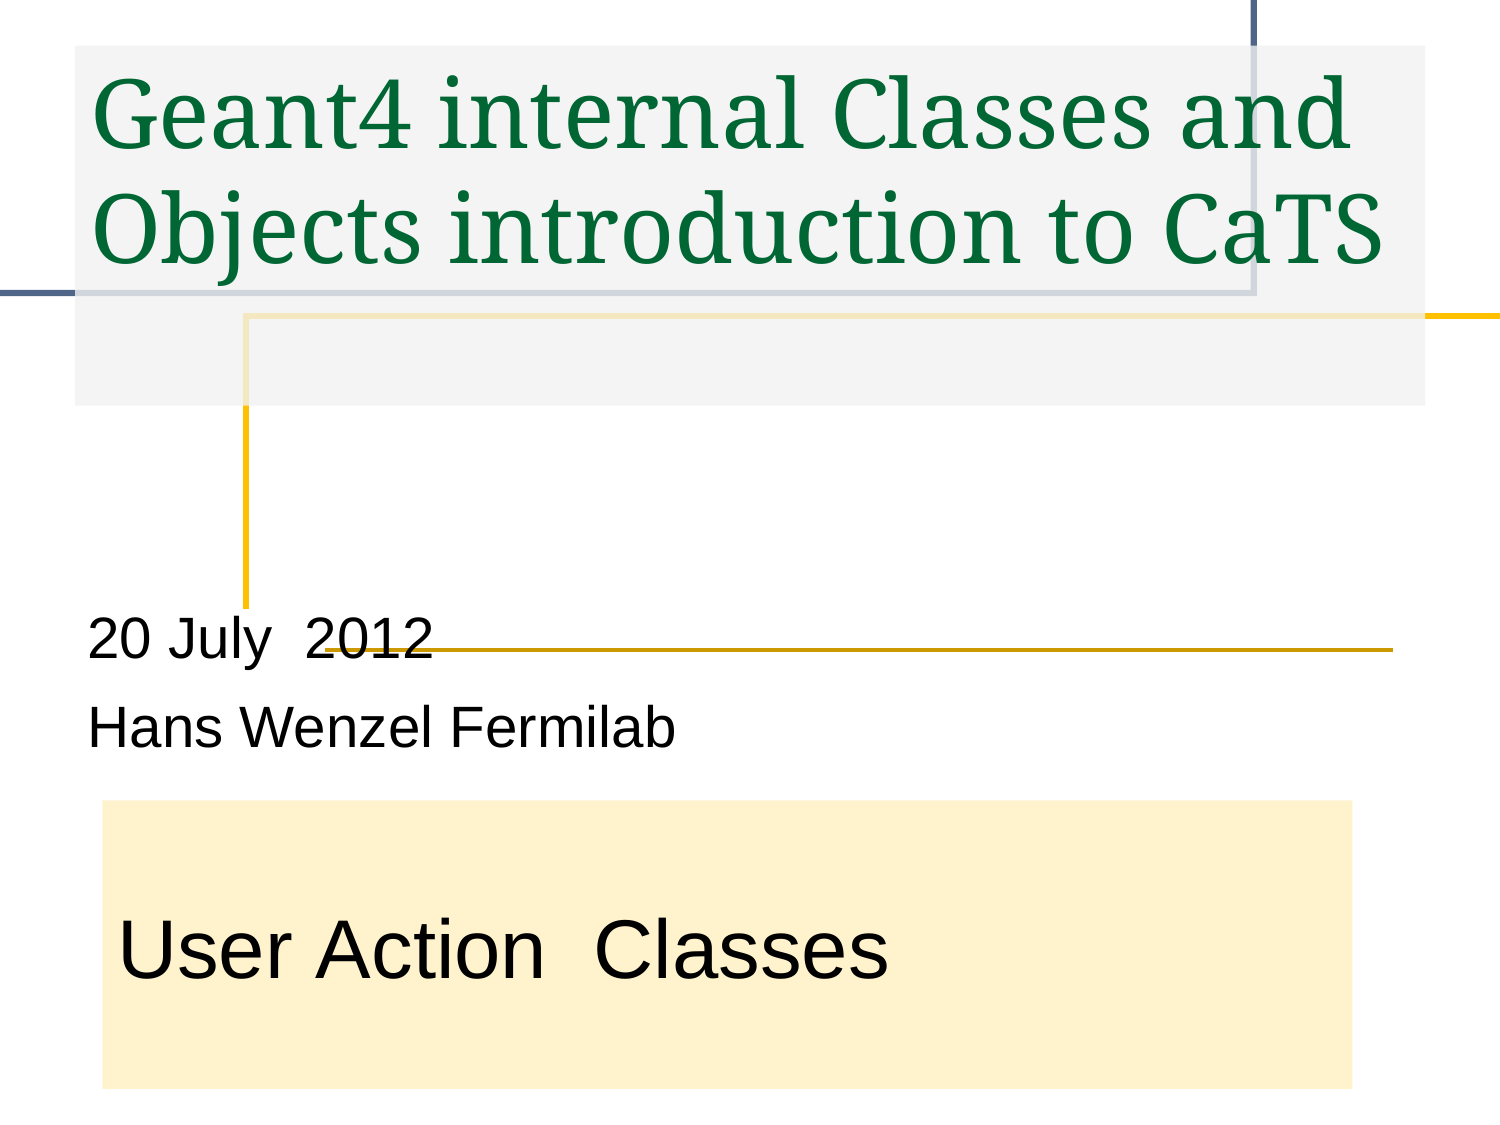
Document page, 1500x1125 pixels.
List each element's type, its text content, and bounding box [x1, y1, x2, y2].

text_box User Action Classes [102, 800, 1353, 1089]
subtitle 20 July 2012 Hans Wenzel Fermilab [72, 328, 1423, 1072]
title Geant4 internal Classes and Objects introduction to CaTS [75, 45, 1426, 406]
